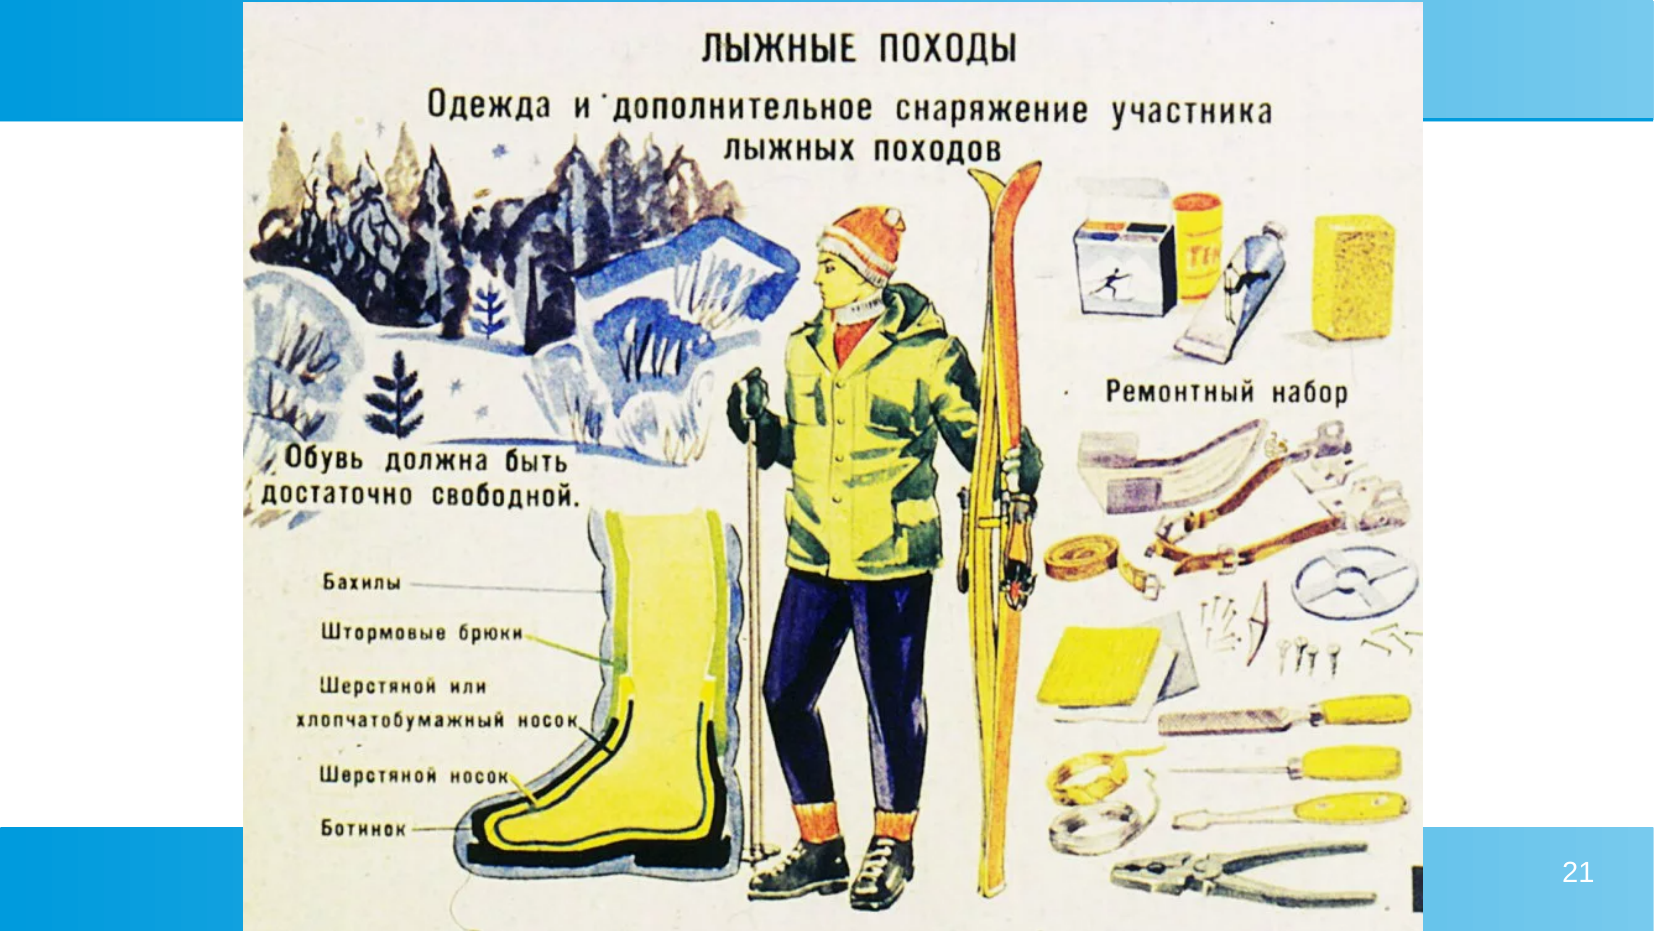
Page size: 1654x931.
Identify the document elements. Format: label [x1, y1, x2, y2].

picture [243, 2, 1423, 931]
